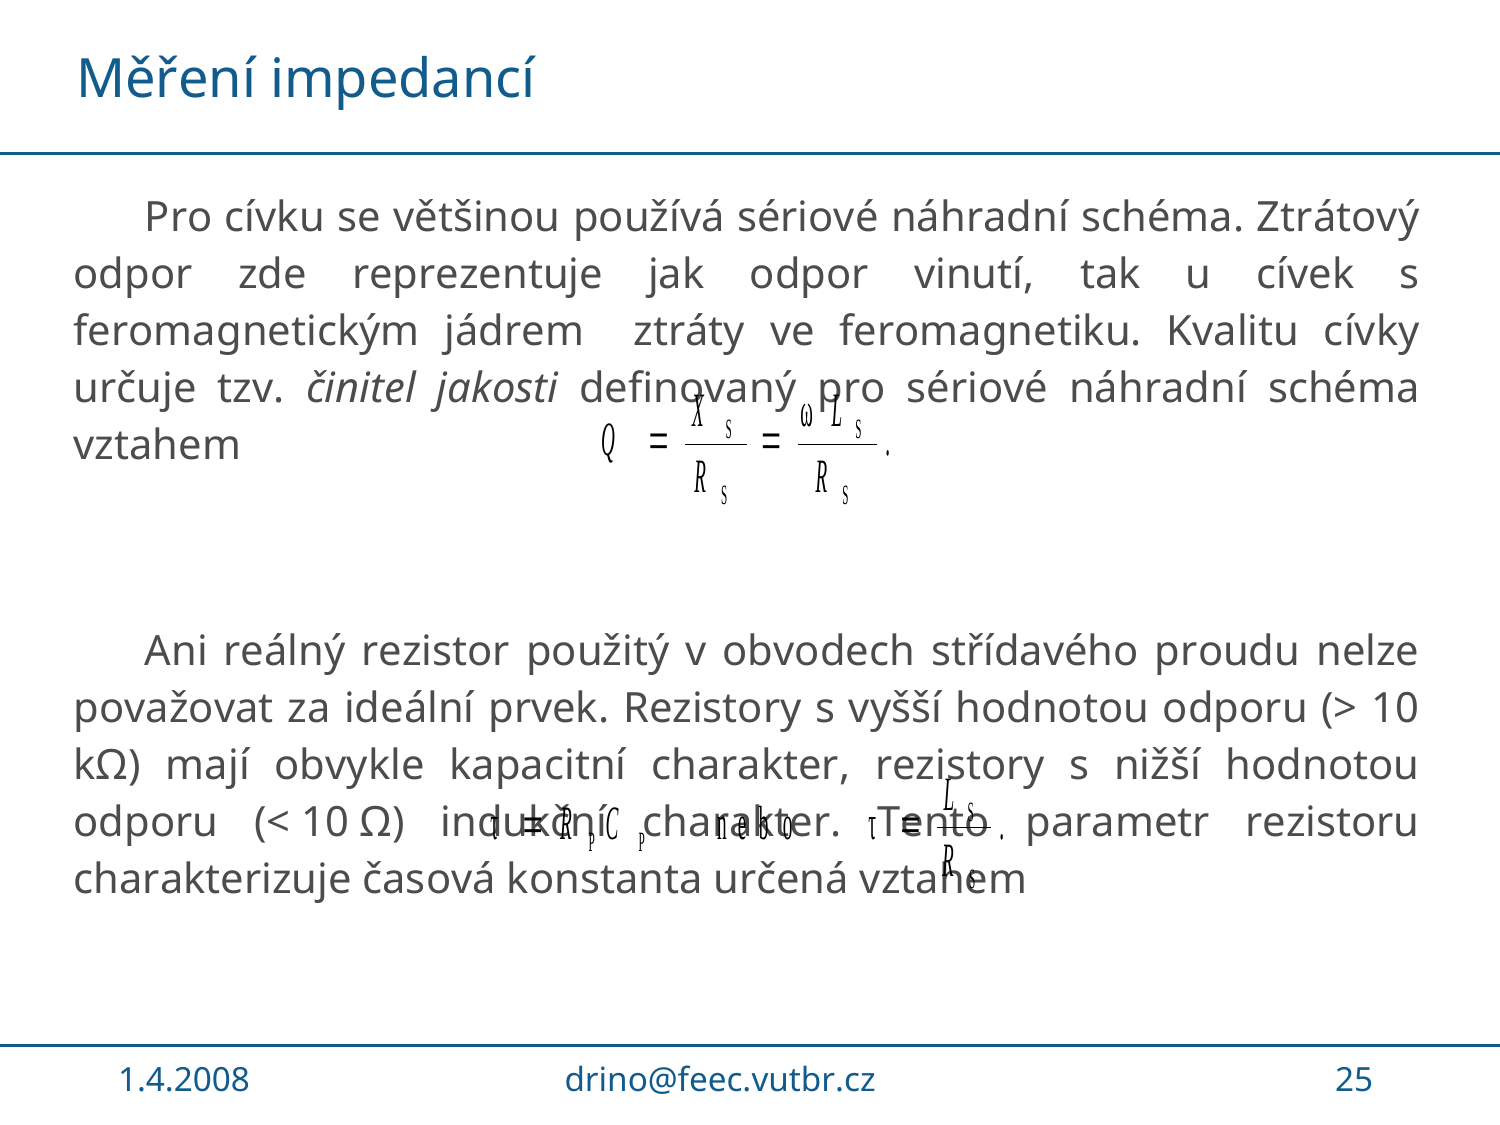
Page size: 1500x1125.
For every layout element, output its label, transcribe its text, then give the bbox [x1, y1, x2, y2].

text_box 1.4.2008 [103, 1049, 432, 1125]
title Měření impedancí [0, 0, 1500, 152]
picture [482, 763, 1018, 900]
text_box <číslo> [1075, 1049, 1388, 1125]
text_box drino@feec.vutbr.cz [454, 1049, 987, 1125]
text_box Pro cívku se většinou používá sériové náhradní schéma. Ztrátový odpor zde reprezentuje jak odpor vinutí, tak u cívek s feromagnetickým jádrem ztráty ve feromagnetiku. Kvalitu cívky určuje tzv. činitel jakosti definovaný pro sériové náhradní schéma vztahem Ani reálný rezistor použitý v obvodech střídavého proudu nelze považovat za ideální prvek. Rezistory s vyšší hodnotou odporu (> 10 kΩ) mají obvykle kapacitní charakter, rezistory s nižší hodnotou odporu (< 10 Ω) indukční charakter. Tento parametr rezistoru charakterizuje časová konstanta určená vztahem [59, 178, 1442, 914]
picture [595, 379, 905, 516]
